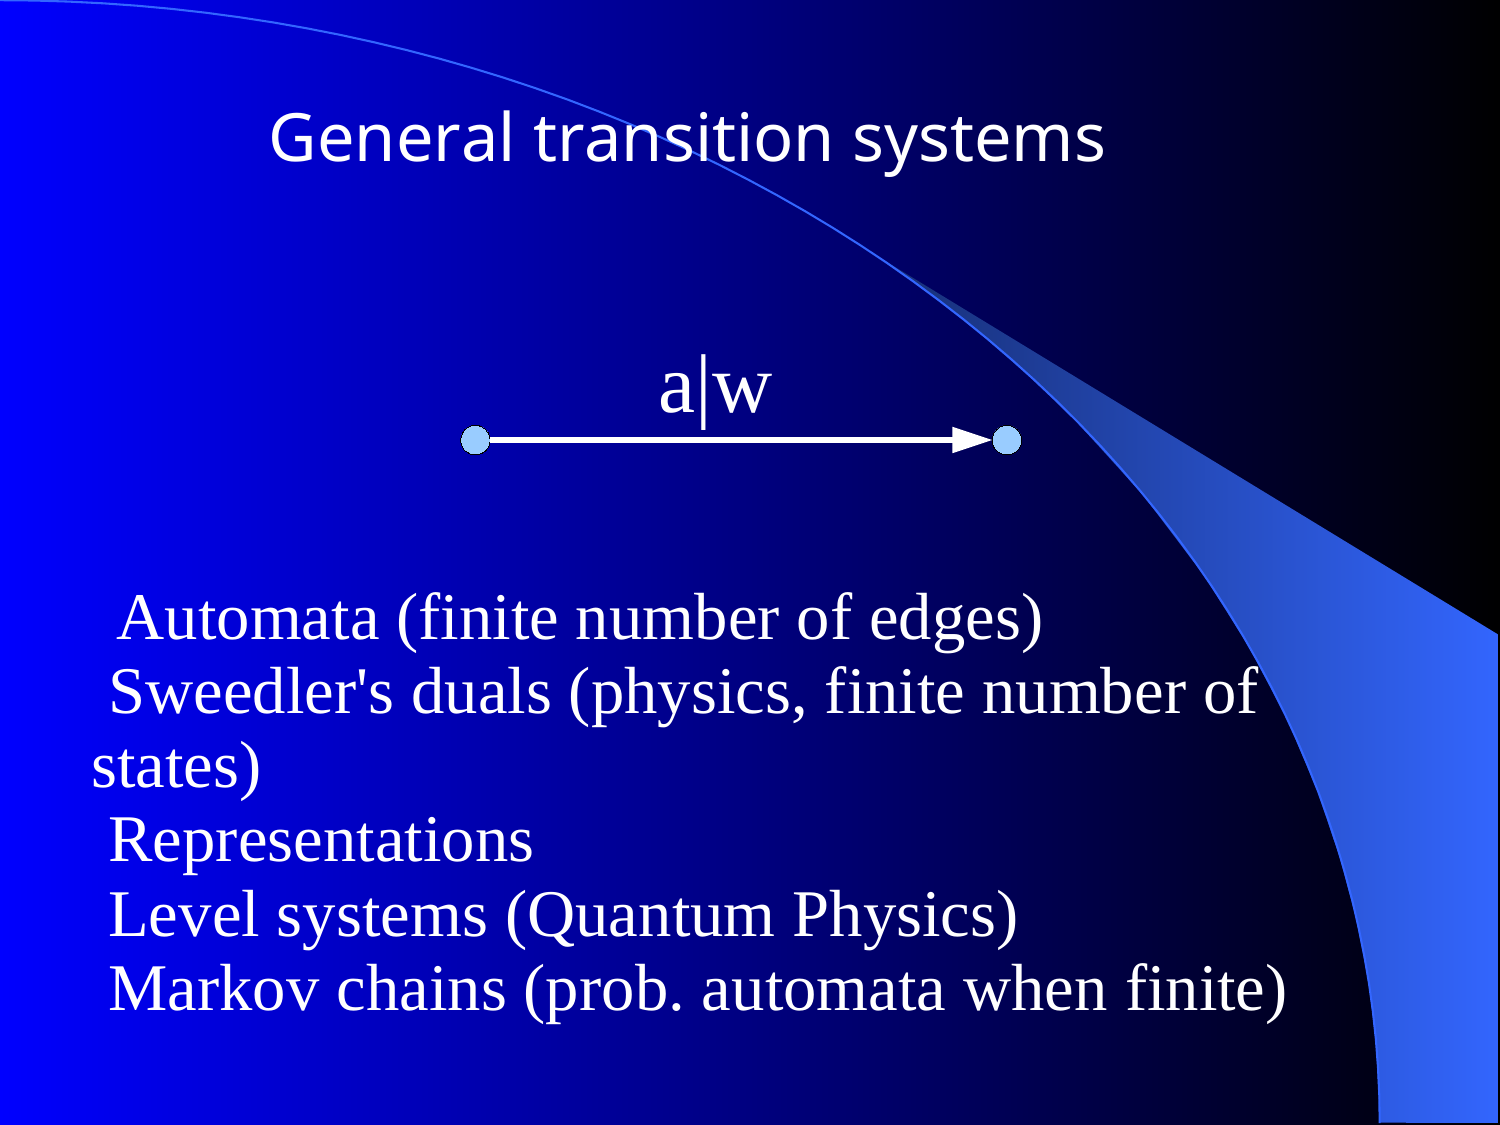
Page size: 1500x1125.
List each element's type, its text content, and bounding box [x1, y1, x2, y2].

text_box General transition systems [253, 82, 1207, 179]
text_box Automata (finite number of edges) Sweedler's duals (physics, finite number of states) Representations Level systems (Quantum Physics) Markov chains (prob. automata when finite) [76, 572, 1453, 1107]
text_box [992, 425, 1022, 455]
text_box [460, 425, 490, 455]
text_box a|w [643, 330, 792, 450]
